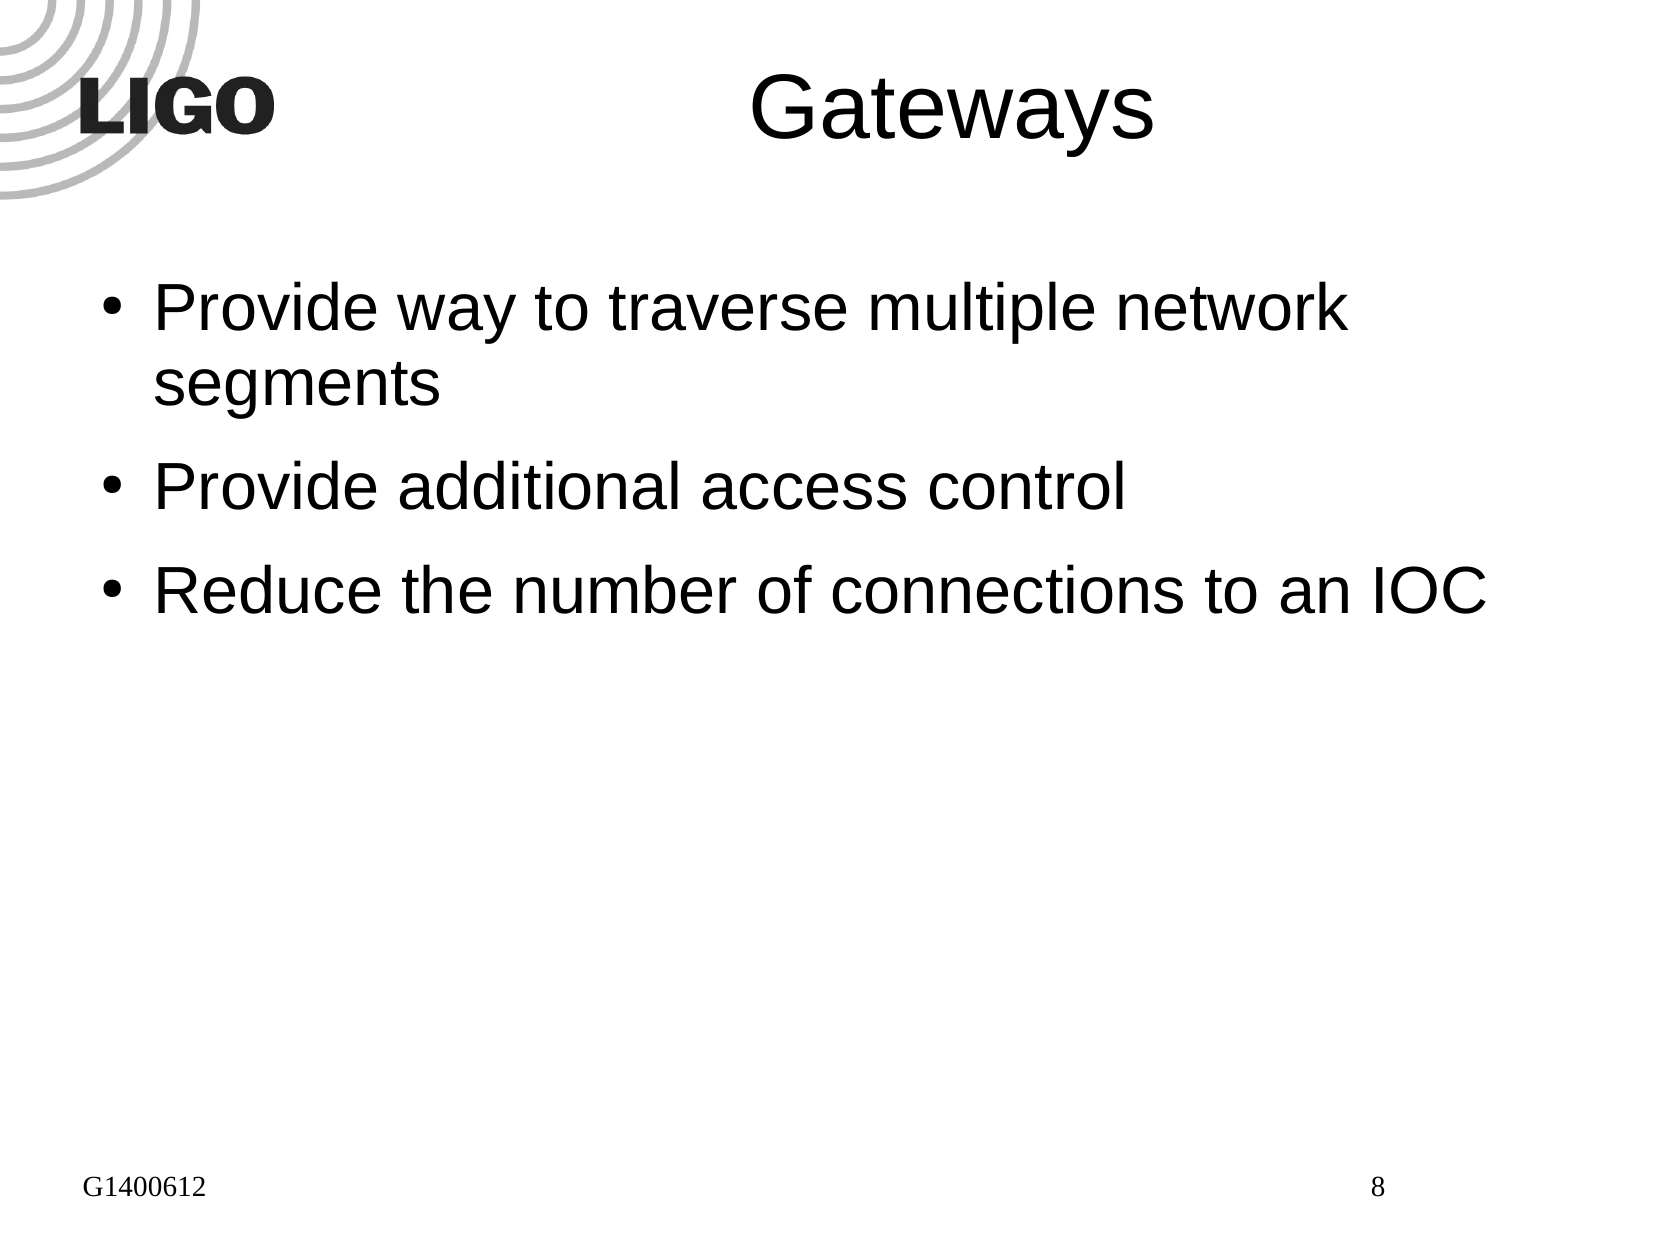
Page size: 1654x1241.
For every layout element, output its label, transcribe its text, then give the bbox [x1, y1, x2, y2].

picture [0, 0, 274, 200]
list Provide way to traverse multiple network segments Provide additional access control Reduce the number of connections to an IOC [82, 270, 1538, 990]
title Gateways [315, 2, 1591, 211]
